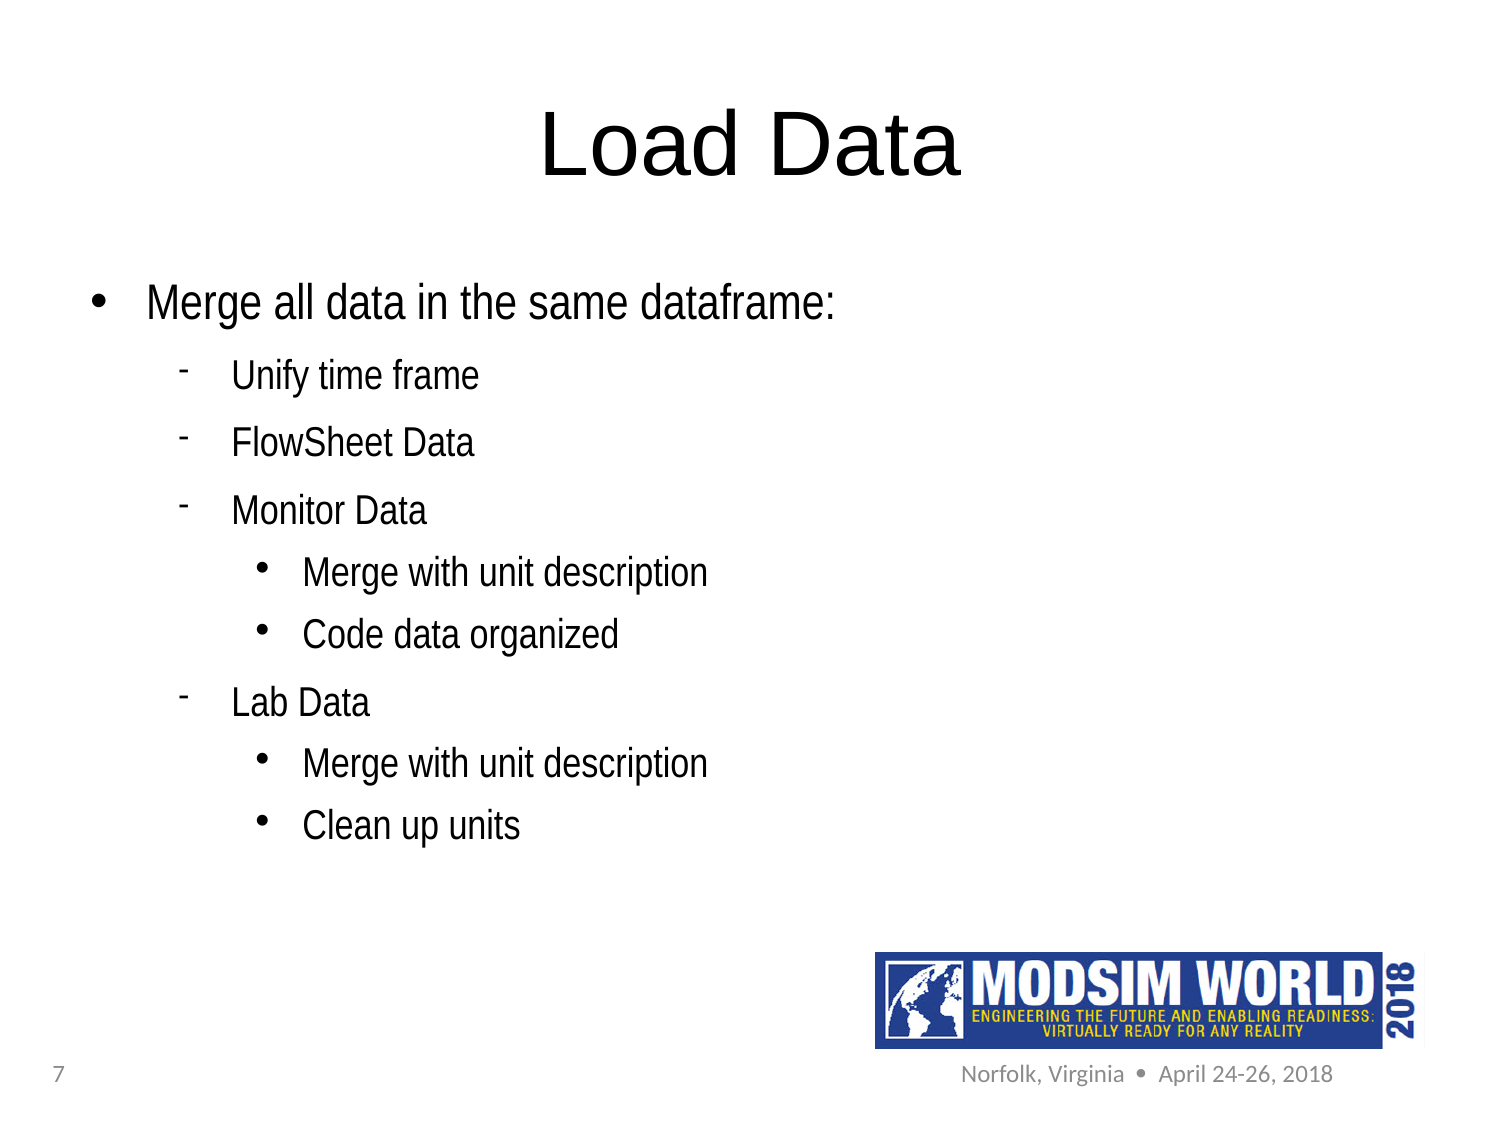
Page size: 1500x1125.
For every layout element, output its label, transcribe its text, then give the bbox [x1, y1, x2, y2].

text_box Merge all data in the same dataframe: Unify time frame FlowSheet Data Monitor Data Merge with unit description Code data organized Lab Data Merge with unit description Clean up units [74, 262, 1425, 1005]
text_box <number> [37, 1042, 388, 1103]
text_box Norfolk, Virginia  April 24-26, 2018 [874, 1042, 1427, 1103]
picture [875, 1005, 1425, 1042]
text_box Load Data [74, 45, 1425, 233]
